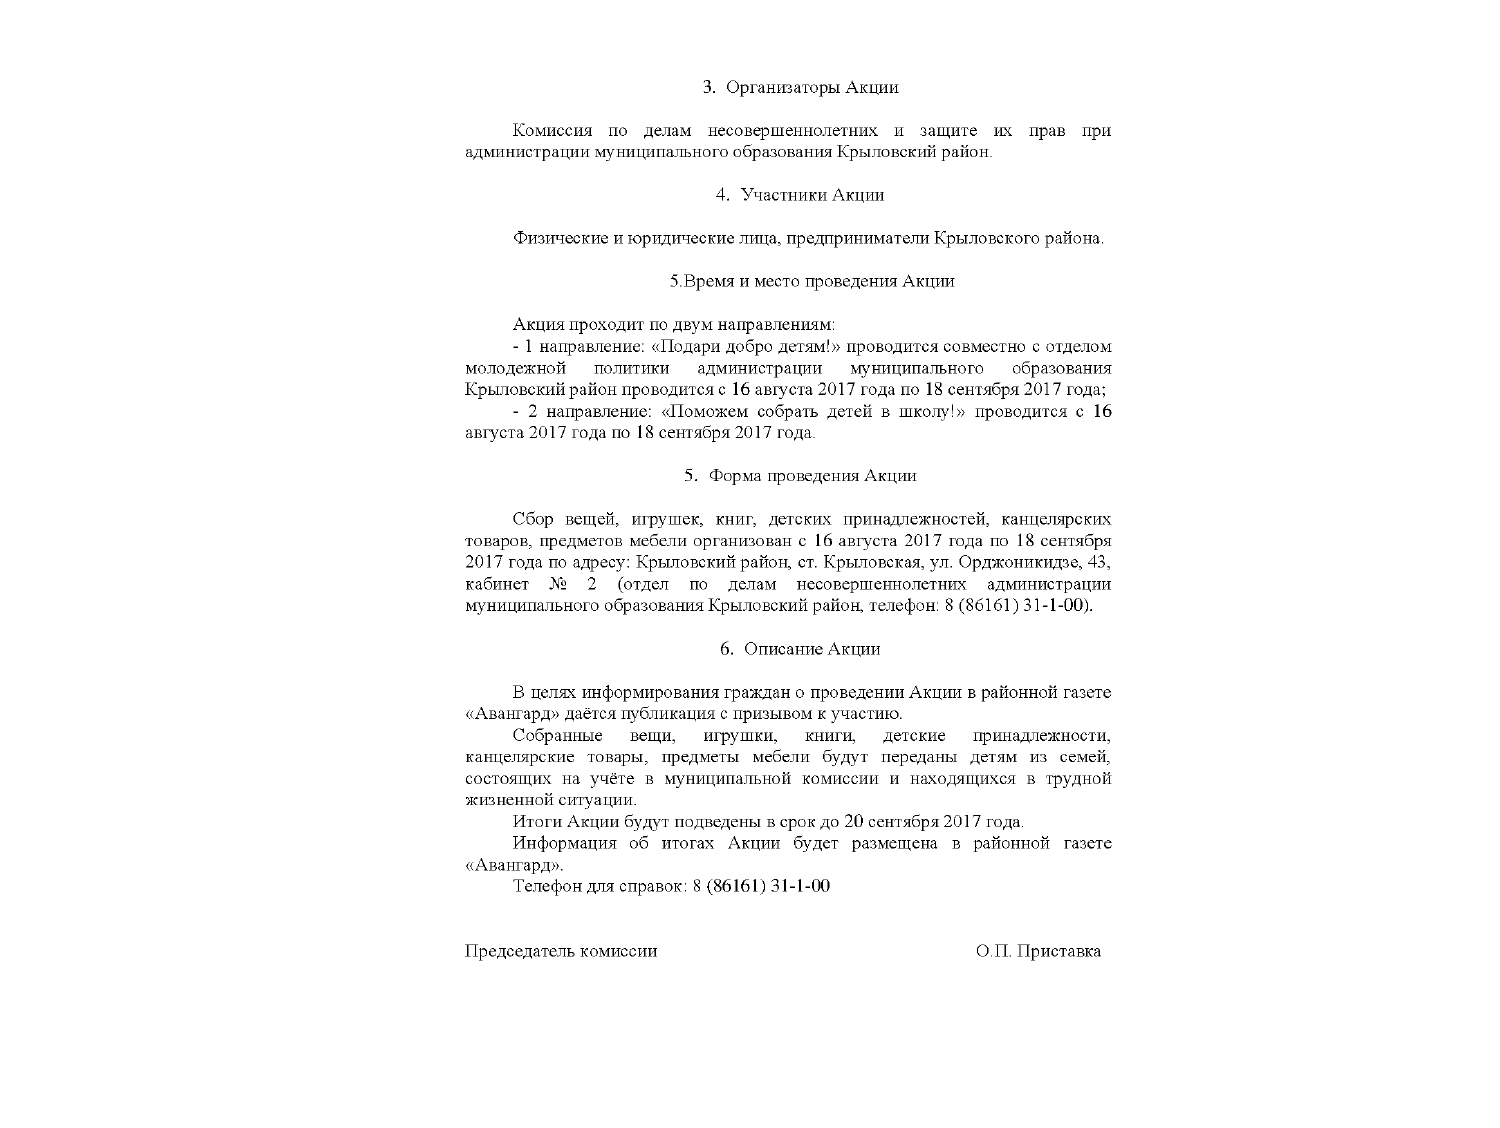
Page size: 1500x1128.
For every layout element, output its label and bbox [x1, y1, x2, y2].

picture [351, 0, 1149, 1128]
